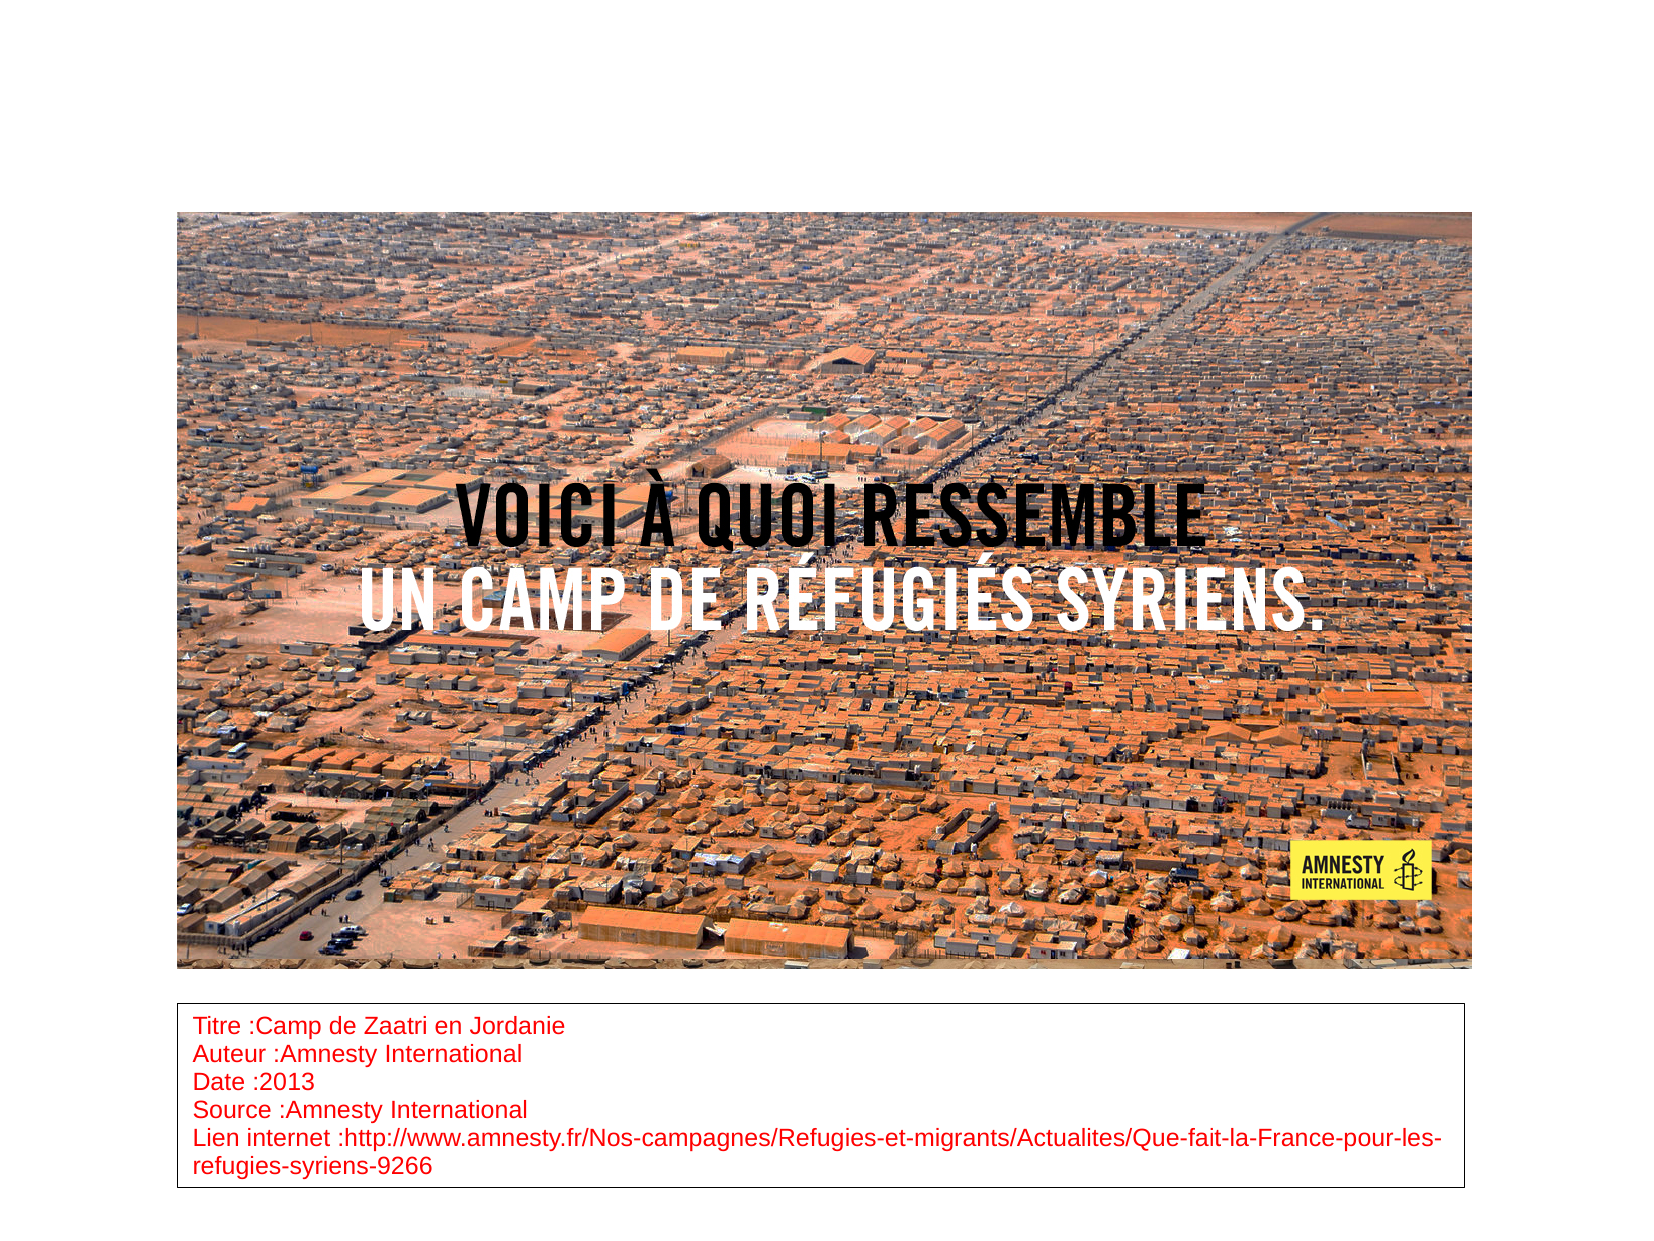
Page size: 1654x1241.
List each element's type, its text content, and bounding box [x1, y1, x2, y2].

text_box Titre :Camp de Zaatri en Jordanie Auteur :Amnesty International Date :2013 Source :Amnesty International Lien internet :http://www.amnesty.fr/Nos-campagnes/Refugies-et-migrants/Actualites/Que-fait-la-France-pour-les-refugies-syriens-9266 [177, 1003, 1465, 1188]
picture [177, 212, 1472, 969]
